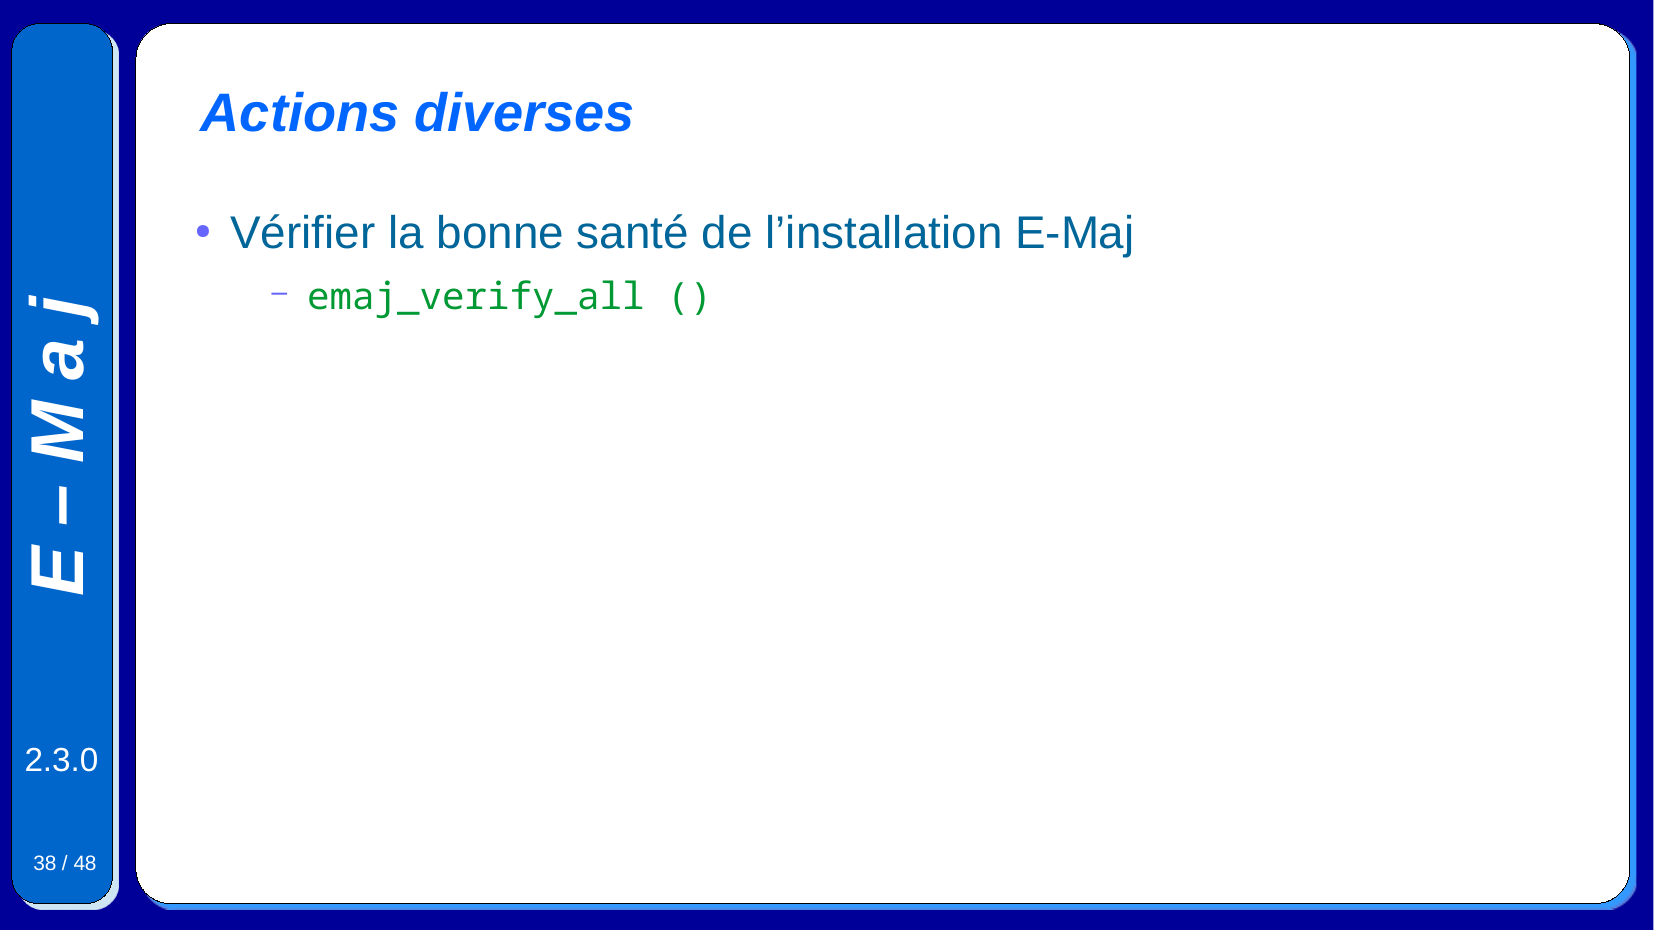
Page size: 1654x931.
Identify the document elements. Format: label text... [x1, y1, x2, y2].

list Vérifier la bonne santé de l’installation E-Maj emaj_verify_all () [177, 206, 1587, 827]
title Actions diverses [200, 34, 1575, 191]
